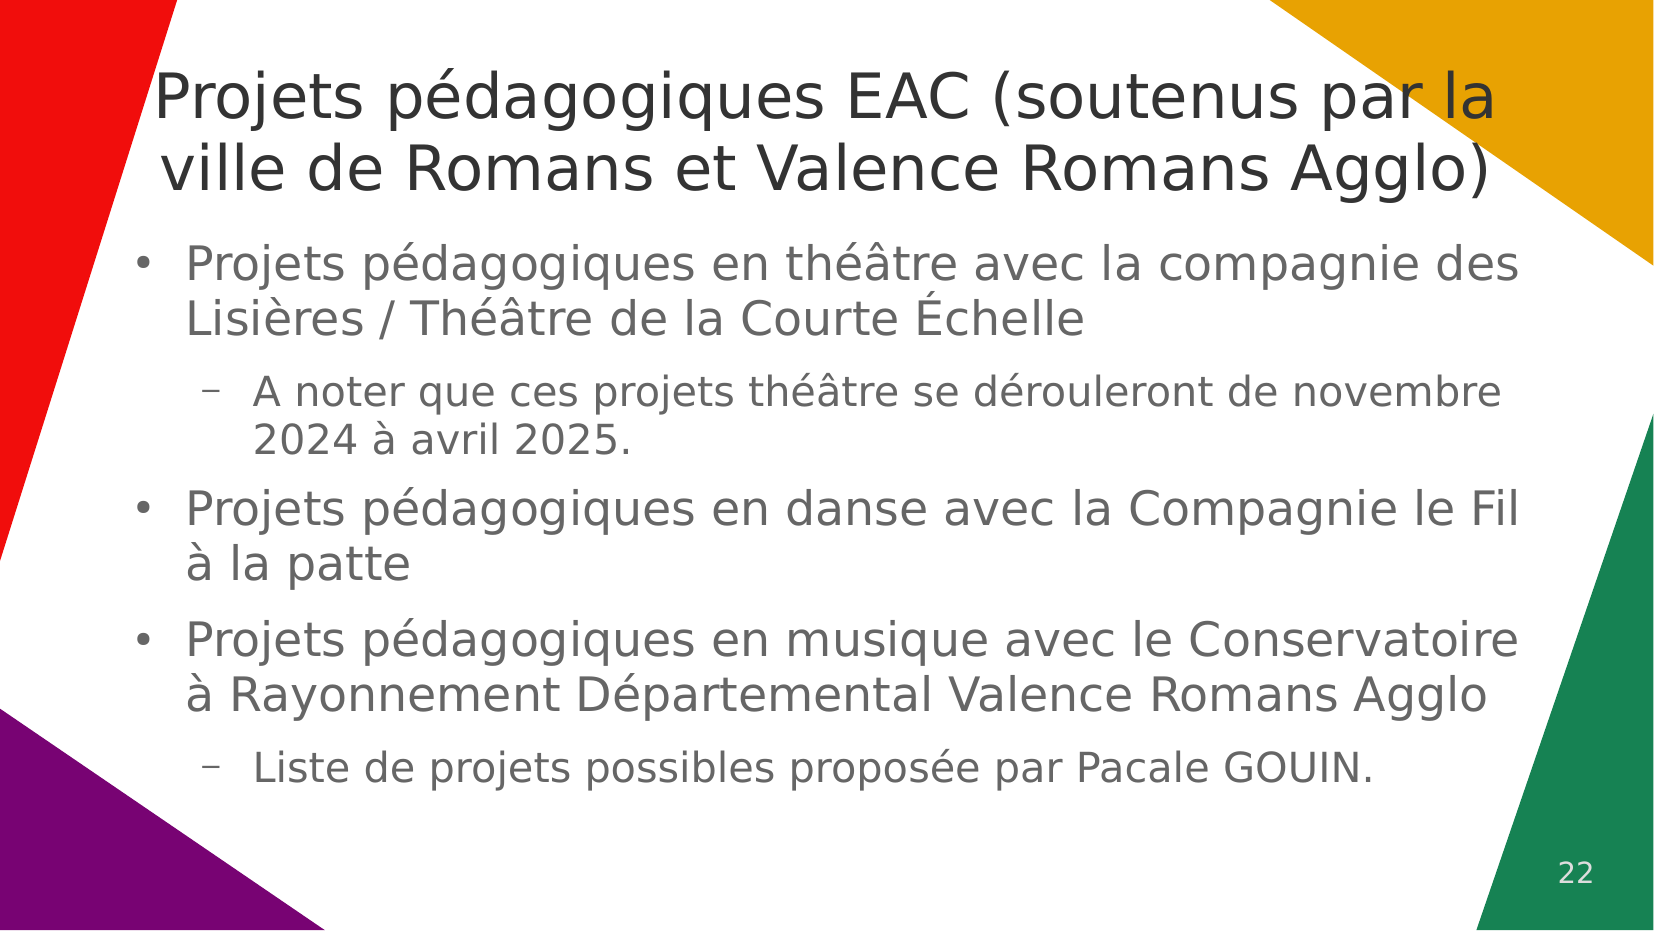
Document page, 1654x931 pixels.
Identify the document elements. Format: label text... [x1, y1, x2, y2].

list Projets pédagogiques en théâtre avec la compagnie des Lisières / Théâtre de la Courte Échelle A noter que ces projets théâtre se dérouleront de novembre 2024 à avril 2025. Projets pédagogiques en danse avec la Compagnie le Fil à la patte Projets pédagogiques en musique avec le Conservatoire à Rayonnement Départemental Valence Romans Agglo Liste de projets possibles proposée par Pacale GOUIN. [118, 236, 1536, 827]
title Projets pédagogiques EAC (soutenus par la ville de Romans et Valence Romans Agglo) [118, 59, 1536, 207]
